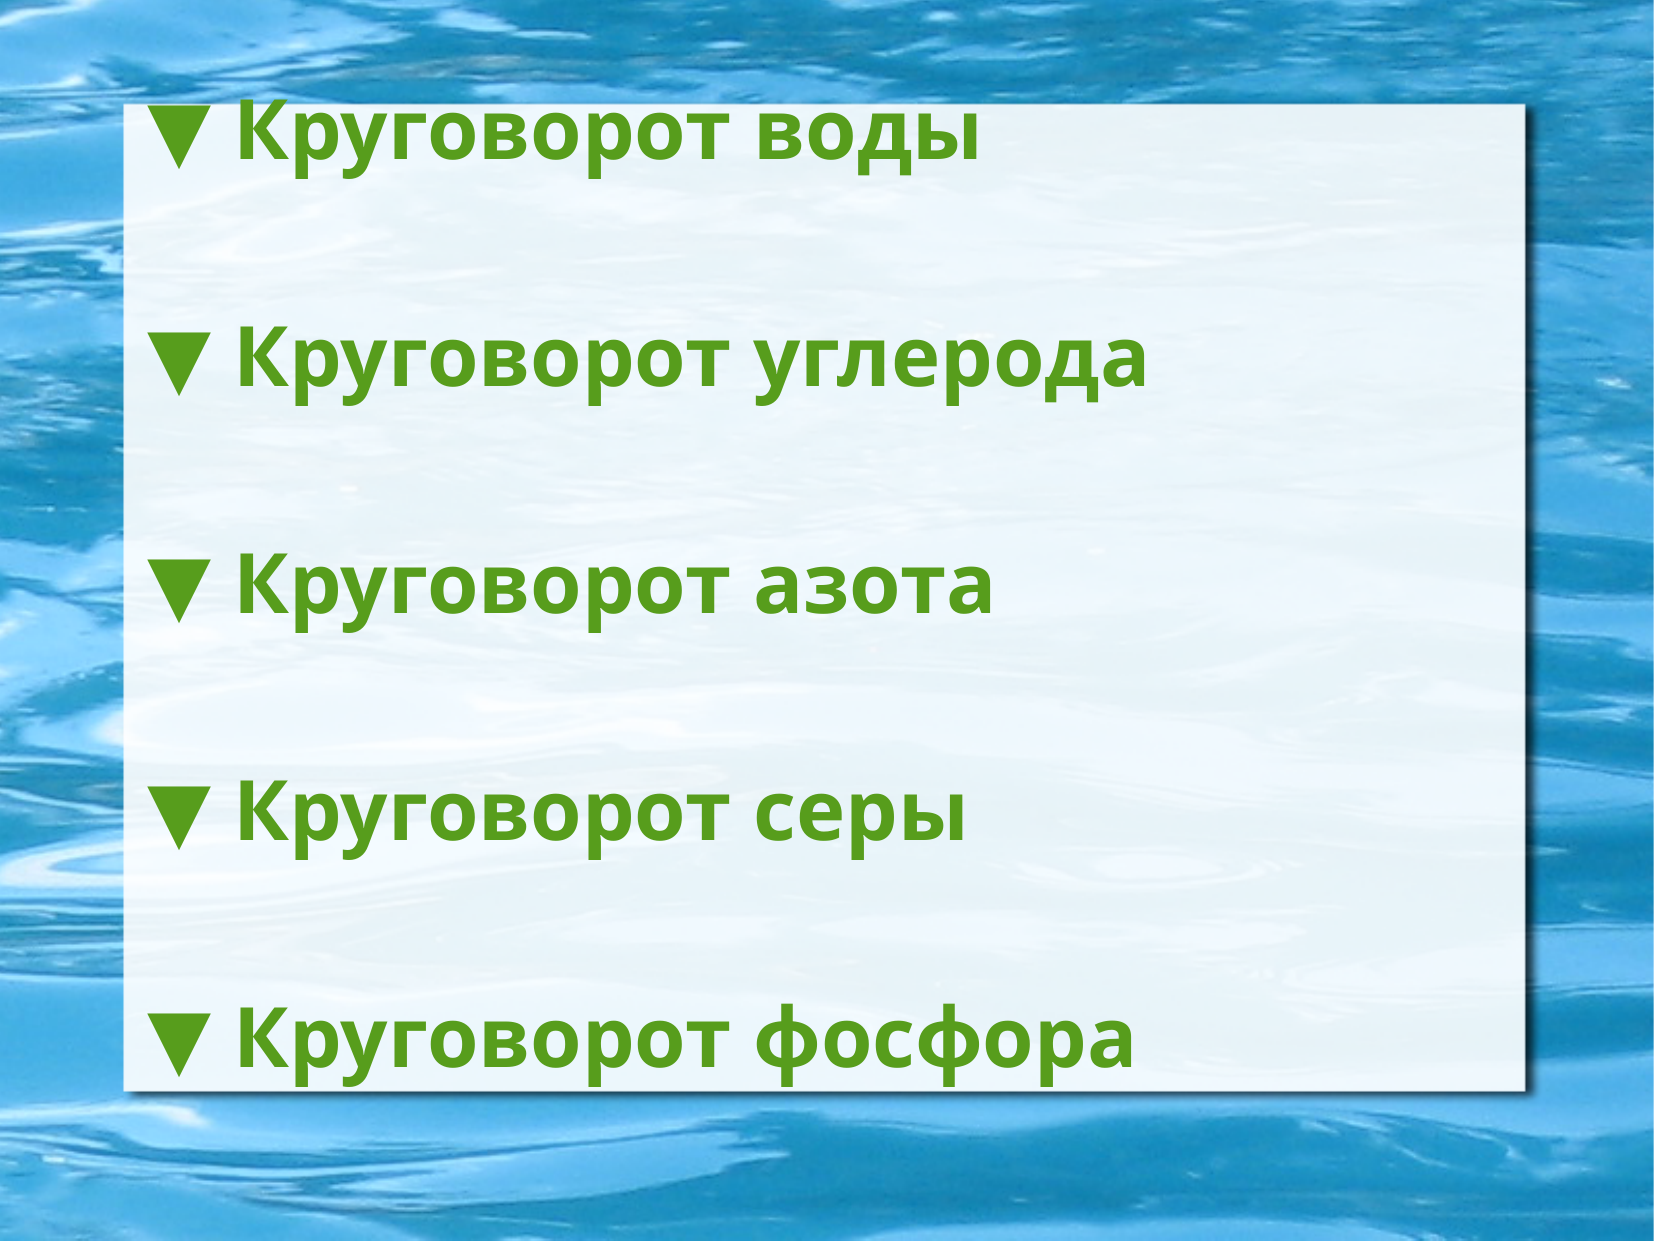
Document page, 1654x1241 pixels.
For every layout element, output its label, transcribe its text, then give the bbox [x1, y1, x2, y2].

picture [0, 0, 1654, 1241]
subtitle ▼ Круговорот воды ▼ Круговорот углерода ▼ Круговорот азота ▼ Круговорот серы ▼ Круговорот фосфора [147, 58, 1506, 1104]
